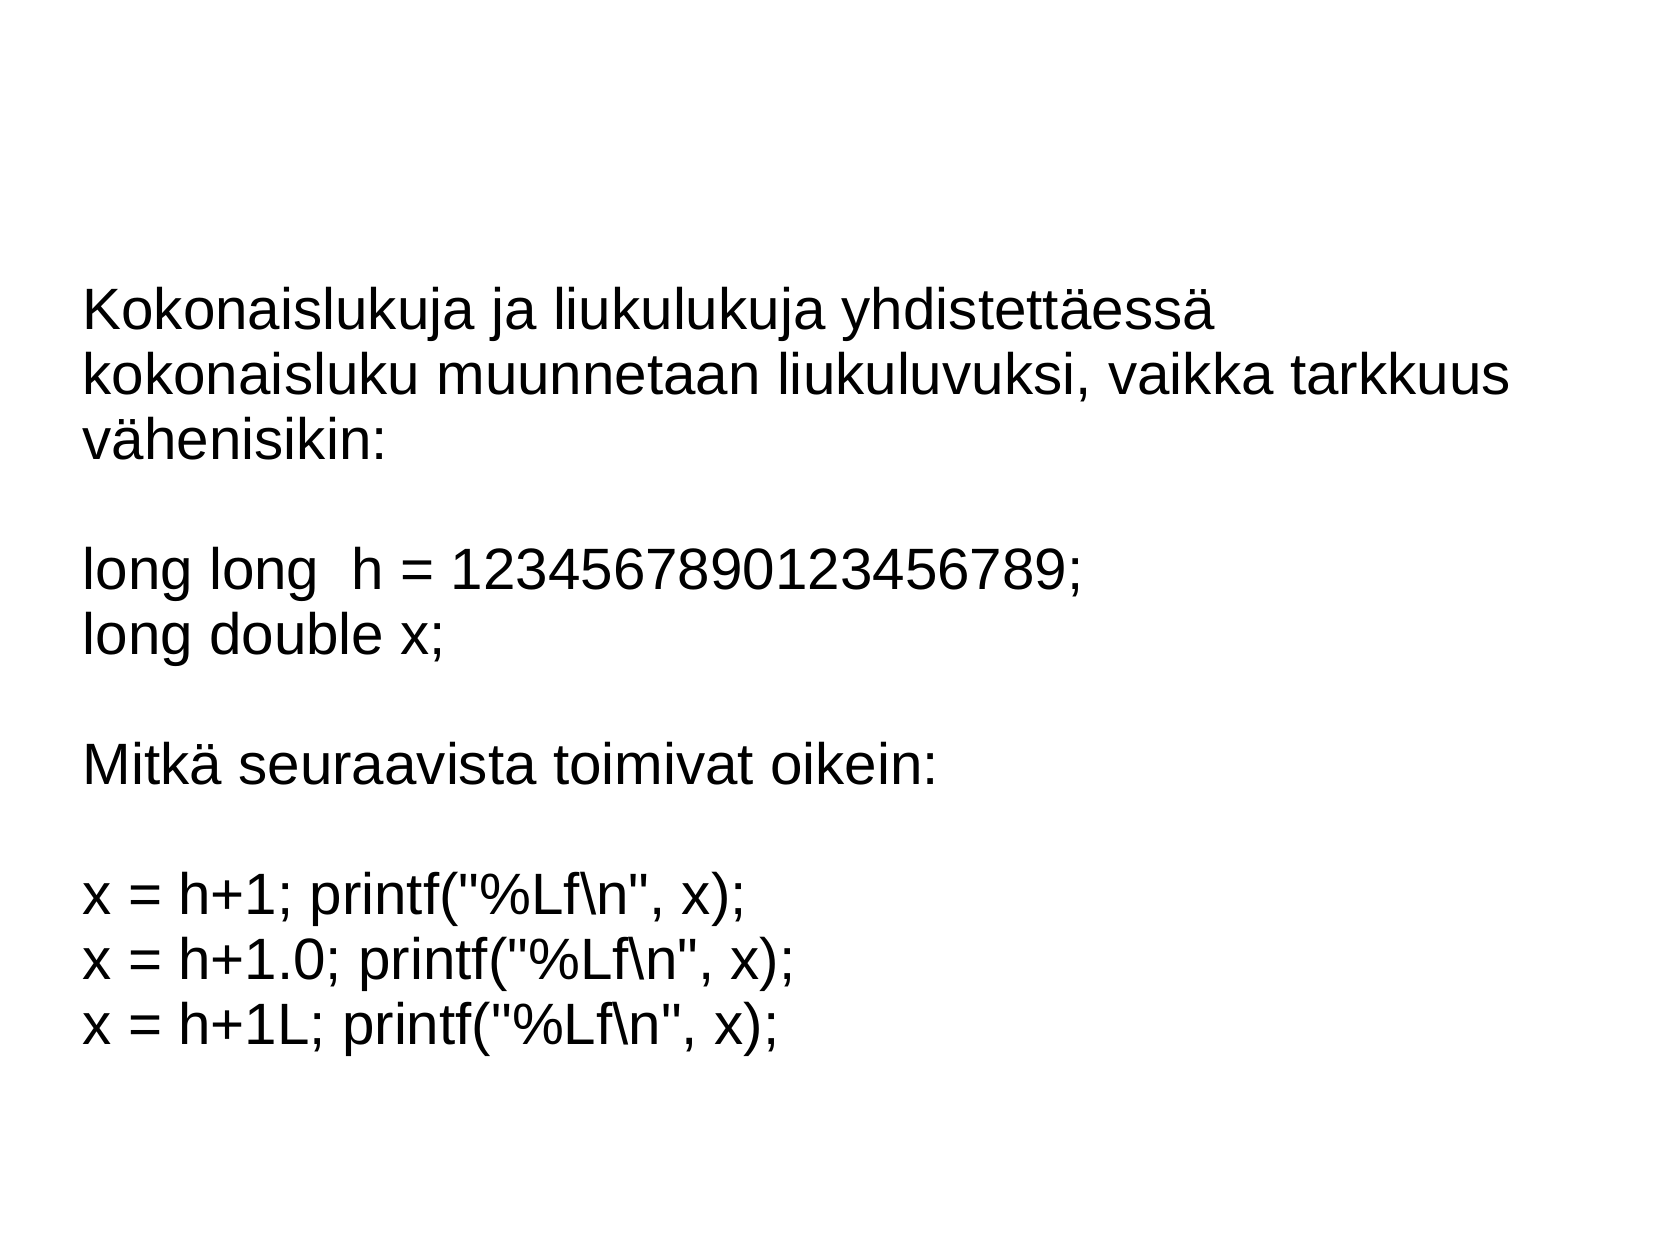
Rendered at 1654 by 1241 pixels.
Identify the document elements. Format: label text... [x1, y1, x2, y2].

text_box Kokonaislukuja ja liukulukuja yhdistettäessä kokonaisluku muunnetaan liukuluvuksi, vaikka tarkkuus vähenisikin: long long h = 1234567890123456789; long double x; Mitkä seuraavista toimivat oikein: x = h+1; printf("%Lf\n", x); x = h+1.0; printf("%Lf\n", x); x = h+1L; printf("%Lf\n", x); [82, 297, 1571, 1102]
